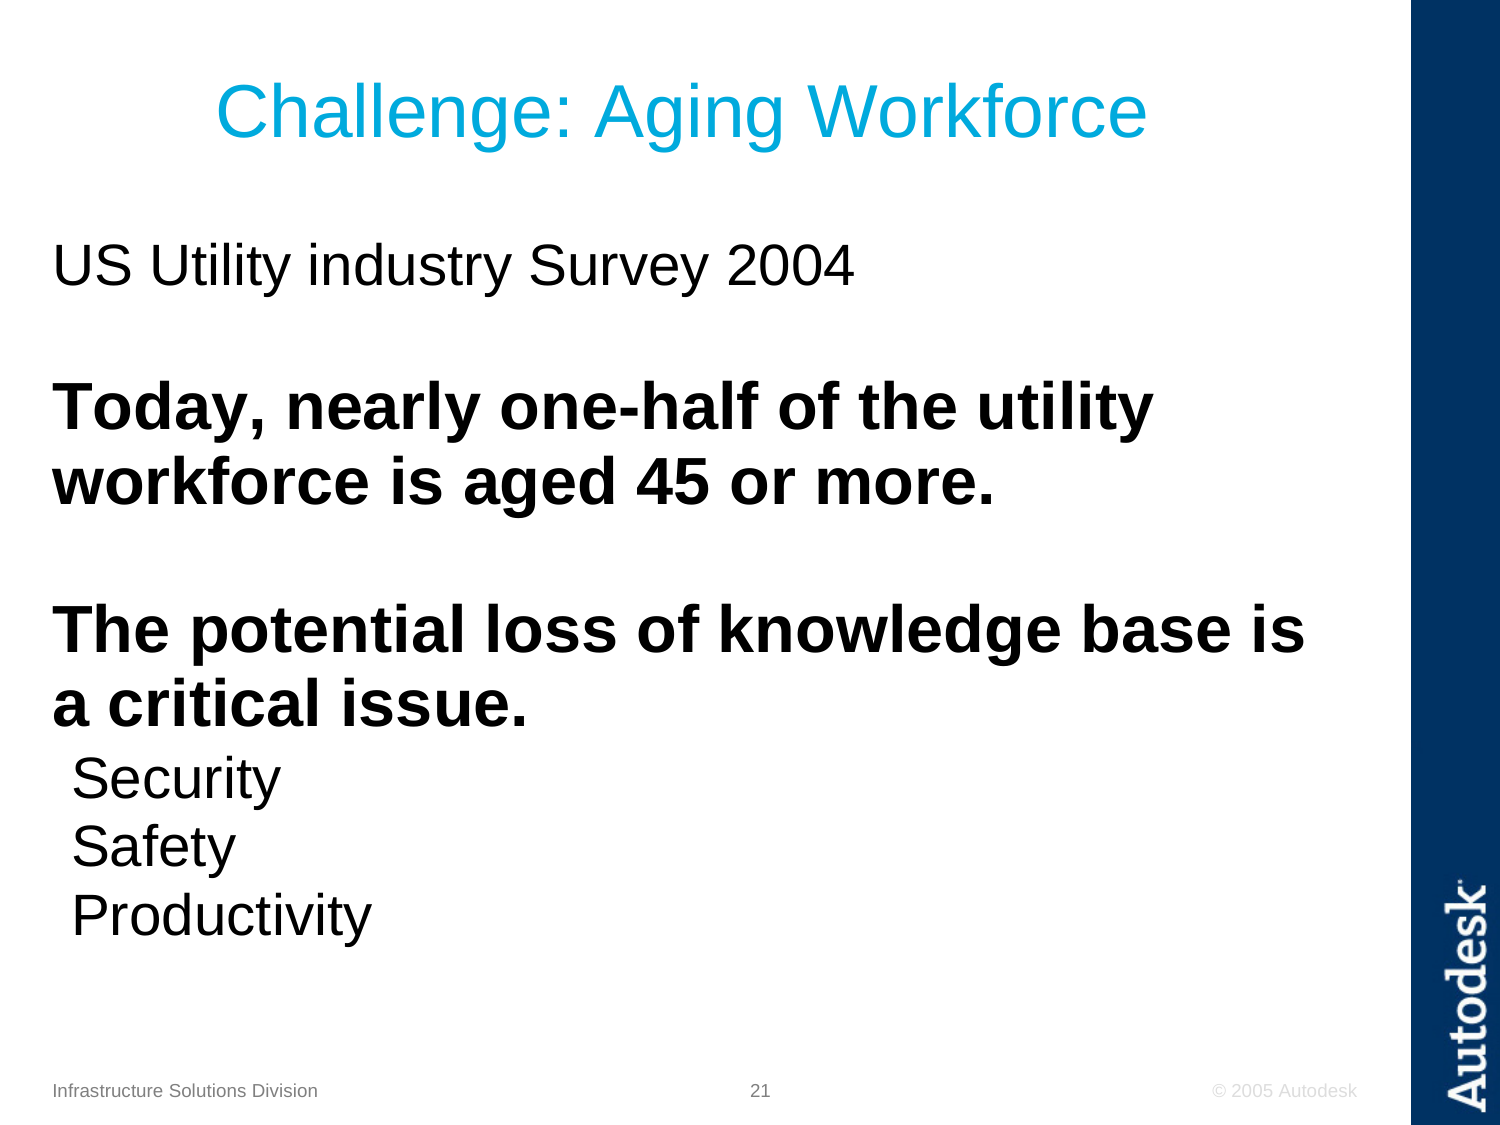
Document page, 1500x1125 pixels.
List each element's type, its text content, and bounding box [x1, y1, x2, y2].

picture [1411, 0, 1500, 1125]
list US Utility industry Survey 2004 Today, nearly one-half of the utility workforce is aged 45 or more. The potential loss of knowledge base is a critical issue. Security Safety Productivity [52, 232, 1313, 1051]
title Challenge: Aging Workforce [52, 22, 1313, 210]
